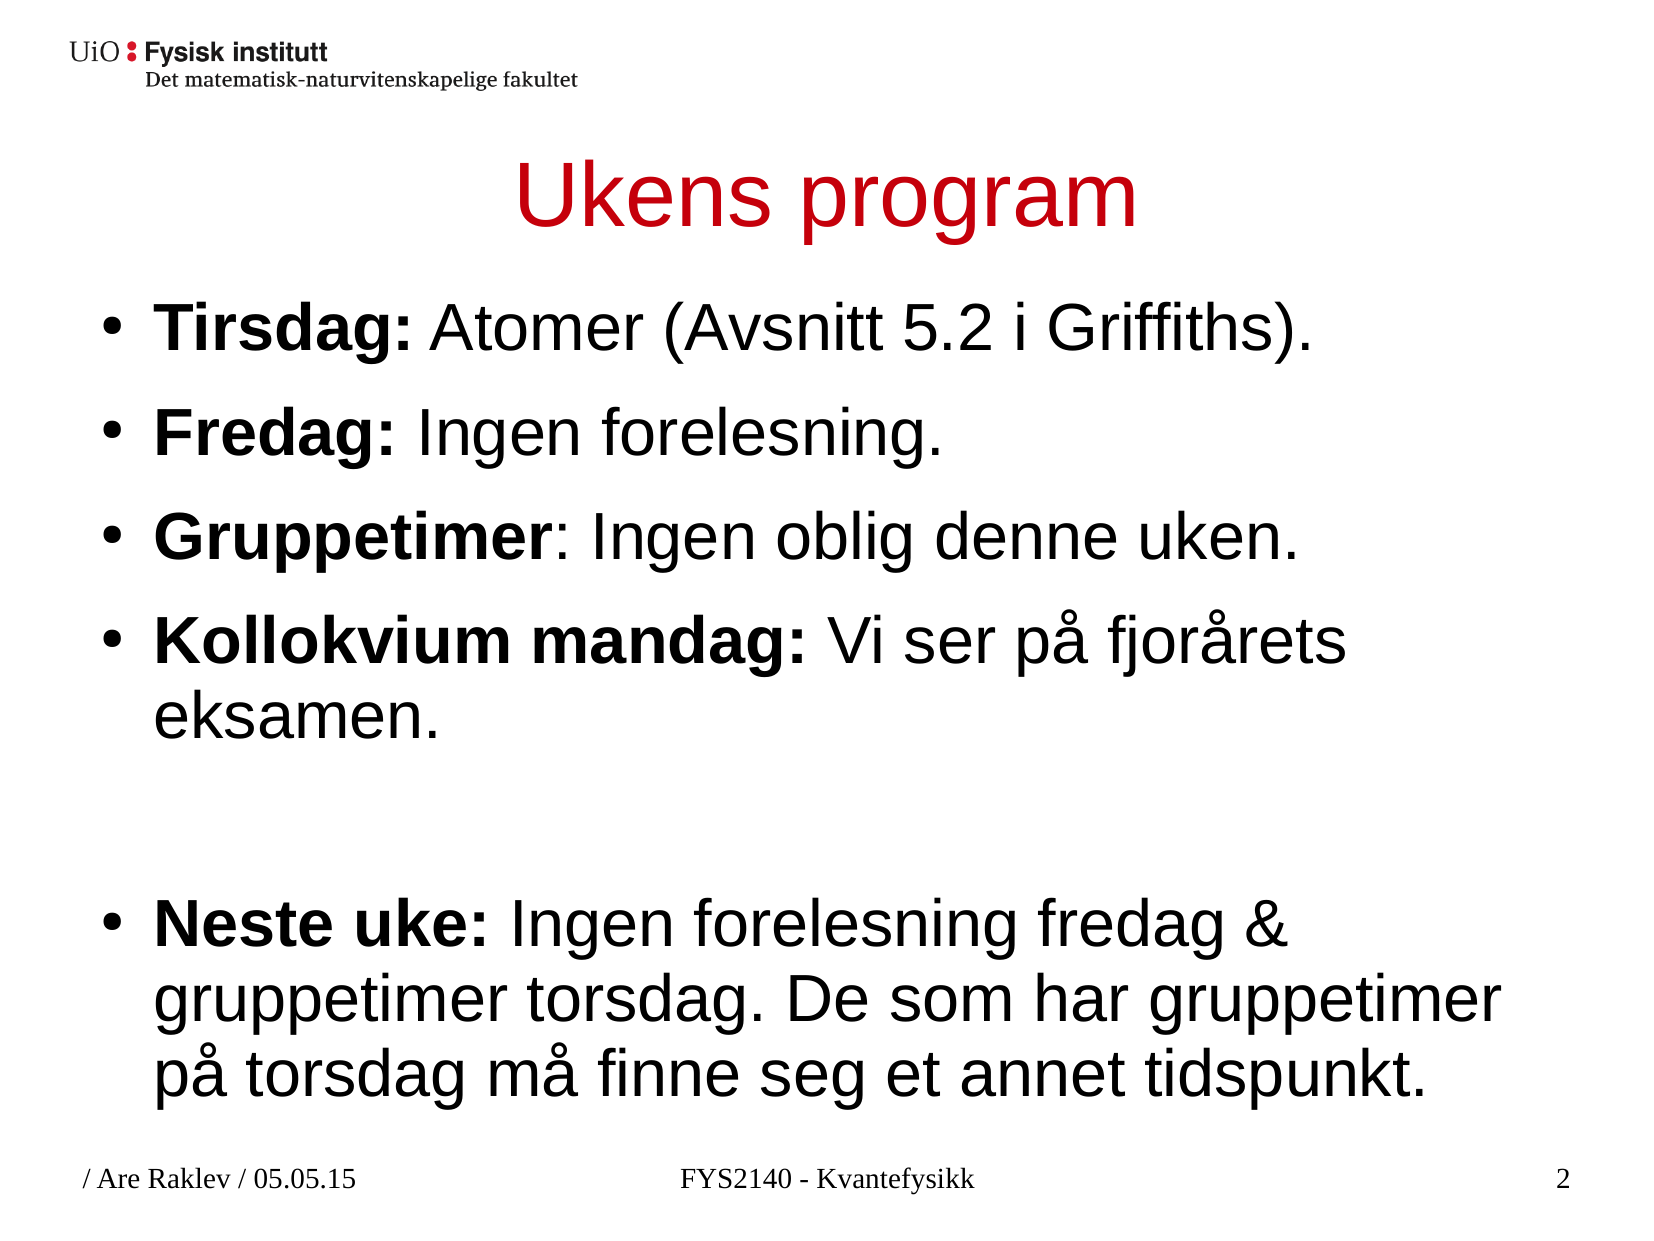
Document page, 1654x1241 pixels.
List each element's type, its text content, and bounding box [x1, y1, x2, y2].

list Tirsdag: Atomer (Avsnitt 5.2 i Griffiths). Fredag: Ingen forelesning. Gruppetimer: Ingen oblig denne uken. Kollokvium mandag: Vi ser på fjorårets eksamen. Neste uke: Ingen forelesning fredag & gruppetimer torsdag. De som har gruppetimer på torsdag må finne seg et annet tidspunkt. [82, 290, 1576, 1109]
title Ukens program [82, 90, 1571, 290]
picture [68, 37, 581, 93]
